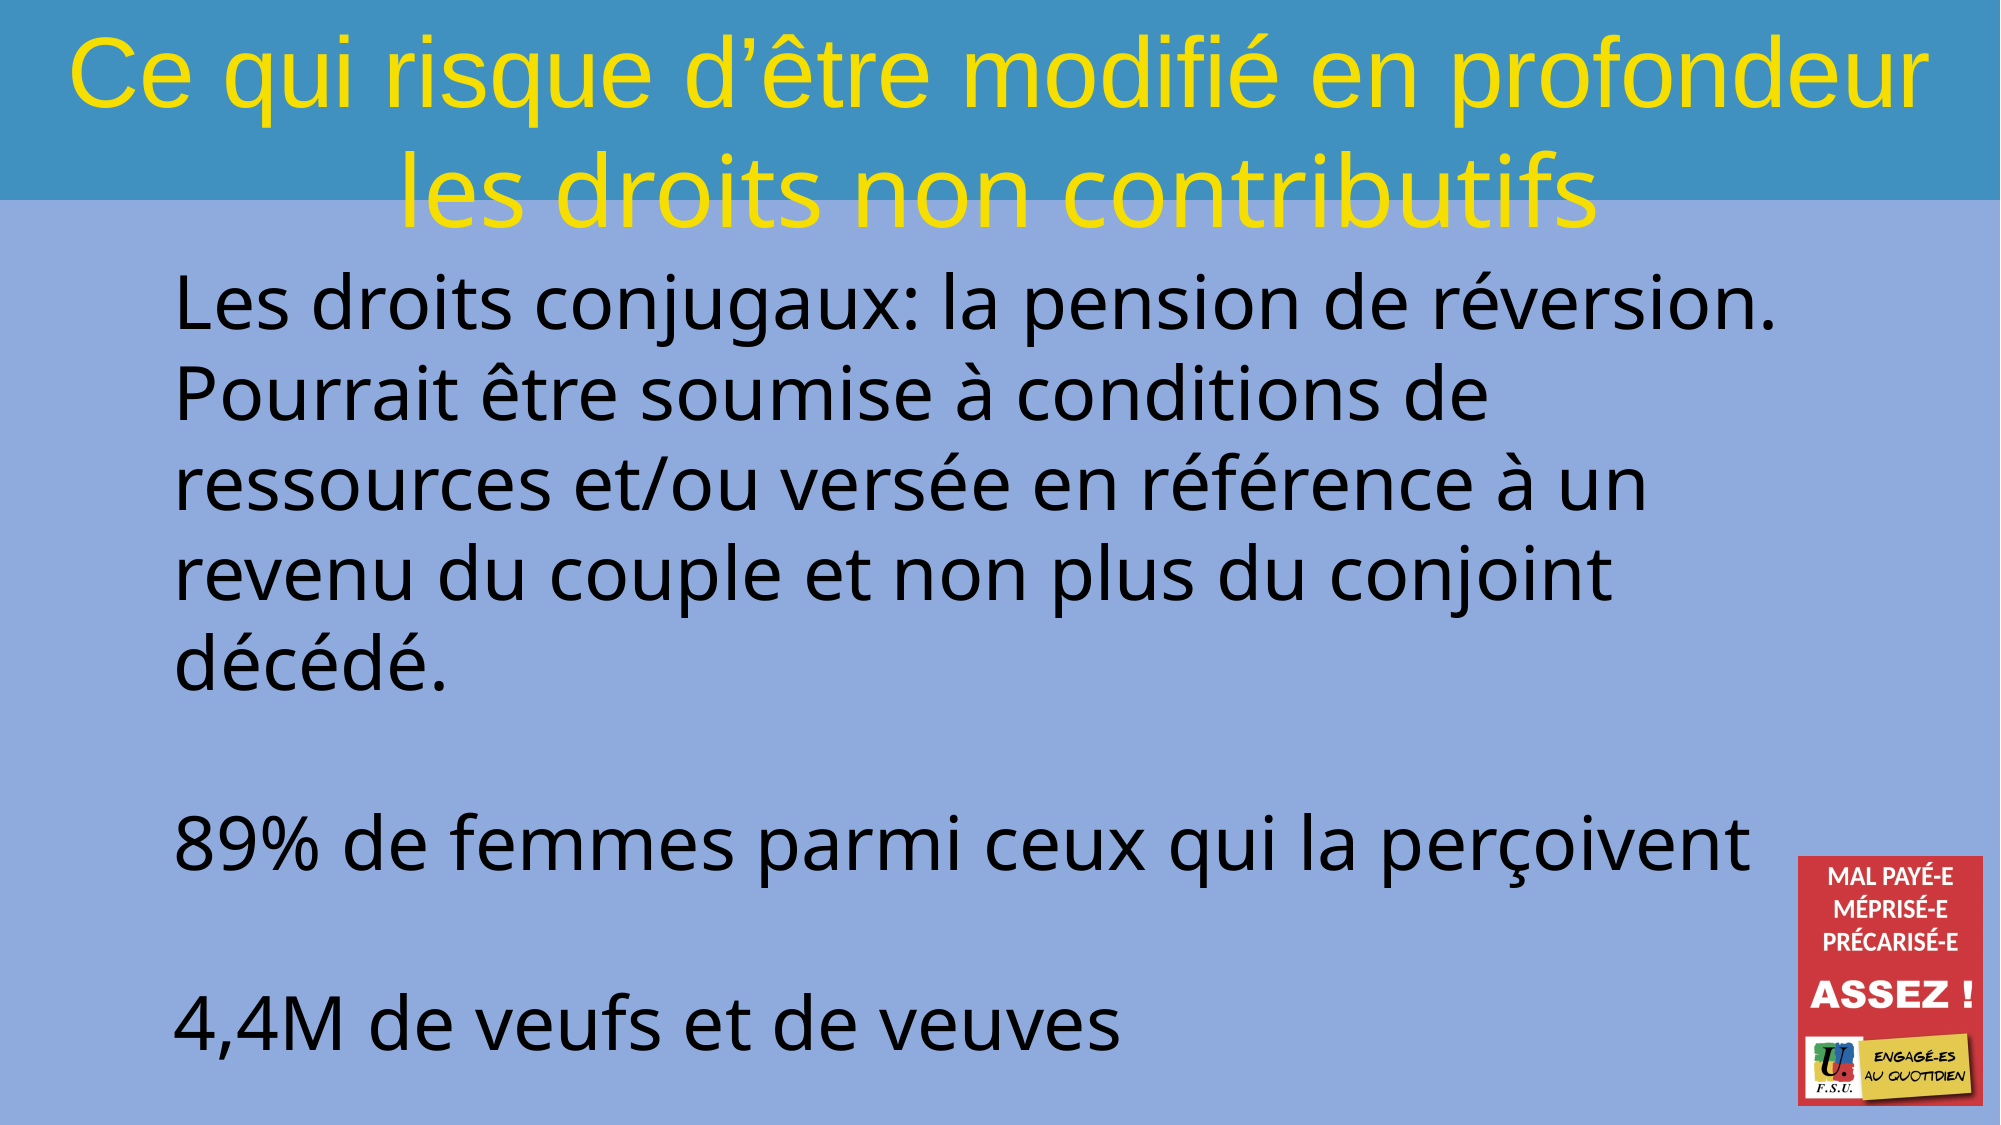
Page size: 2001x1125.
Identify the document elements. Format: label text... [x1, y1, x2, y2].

text_box Ce qui risque d’être modifié en profondeur les droits non contributifs [0, 0, 2000, 200]
text_box Les droits conjugaux: la pension de réversion. Pourrait être soumise à conditions de ressources et/ou versée en référence à un revenu du couple et non plus du conjoint décédé. 89% de femmes parmi ceux qui la perçoivent 4,4M de veufs et de veuves [158, 247, 1824, 960]
picture [1798, 856, 1983, 1106]
